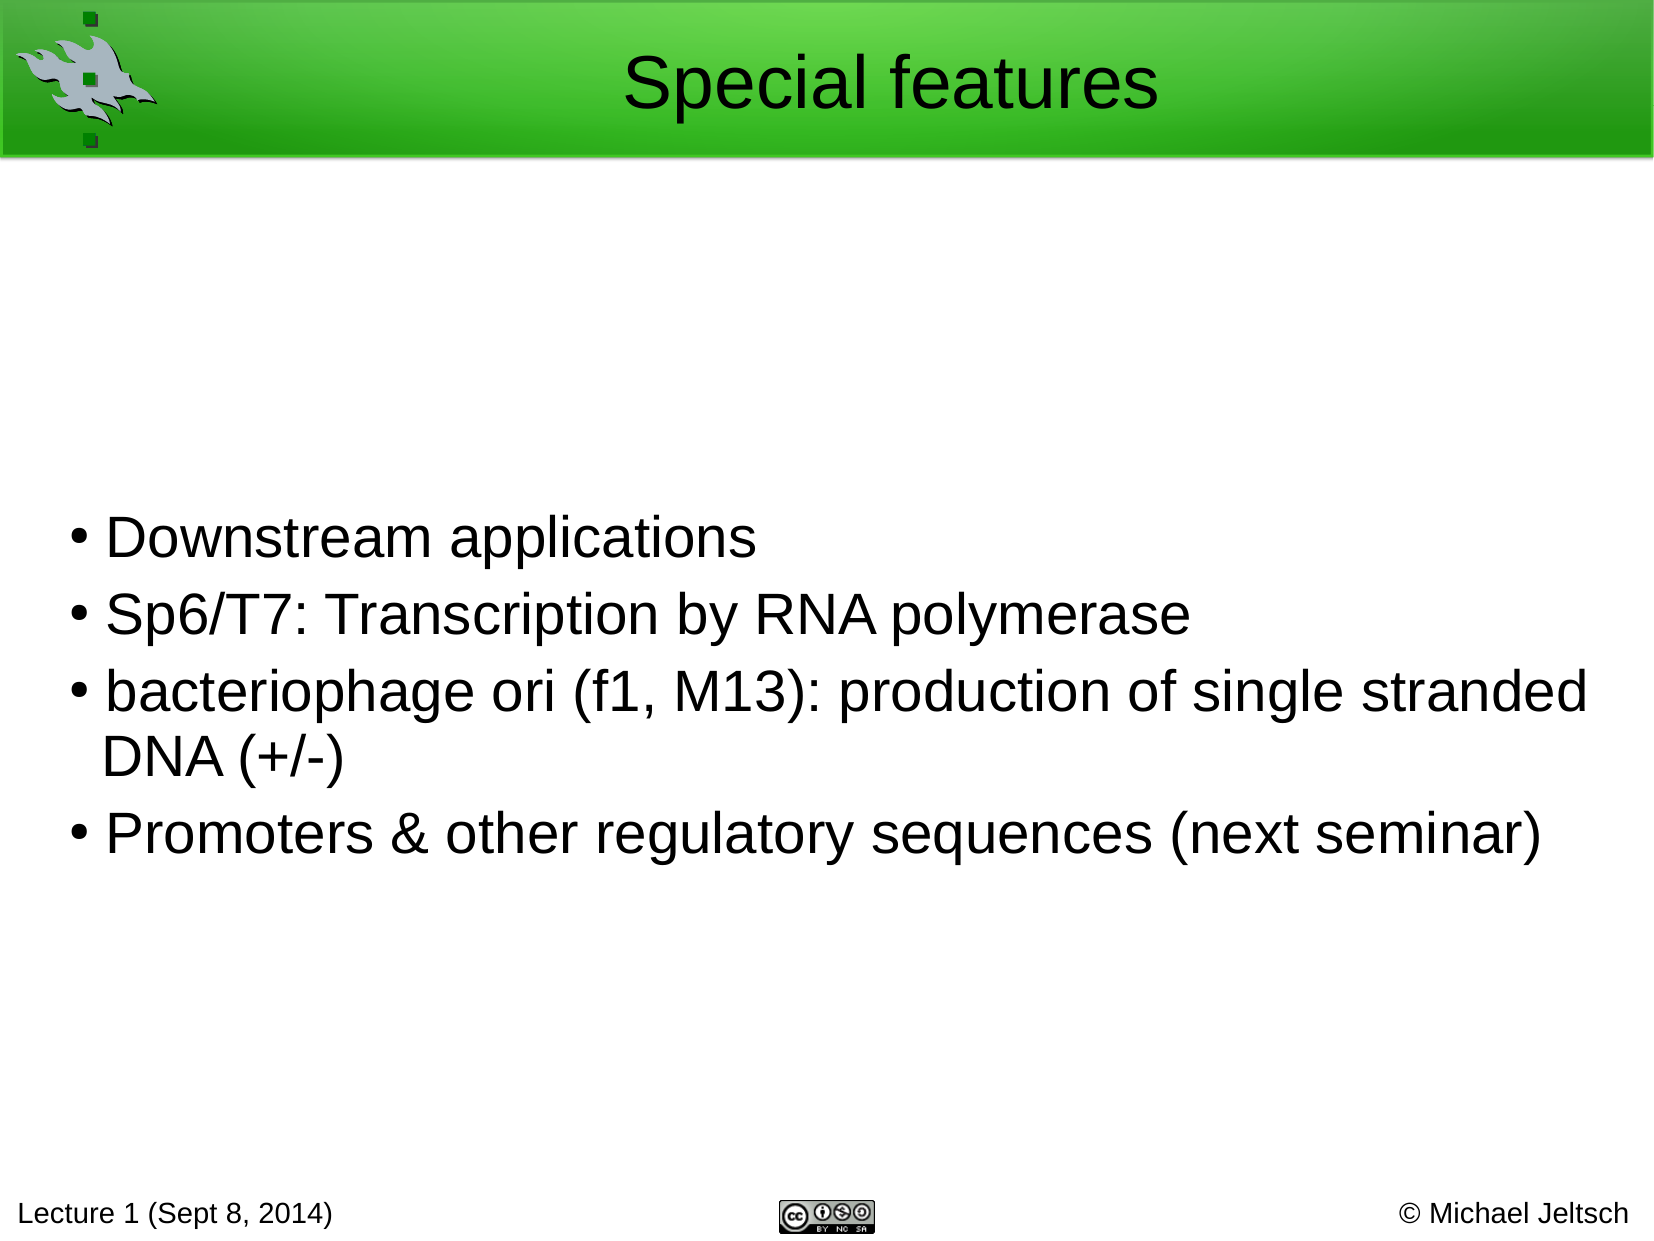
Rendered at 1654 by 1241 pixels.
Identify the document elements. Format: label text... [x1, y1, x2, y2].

picture [779, 1200, 875, 1234]
subtitle Downstream applications Sp6/T7: Transcription by RNA polymerase bacteriophage ori (f1, M13): production of single stranded DNA (+/-) Promoters & other regulatory sequences (next seminar) [68, 325, 1605, 1045]
title Special features [437, 11, 1347, 154]
